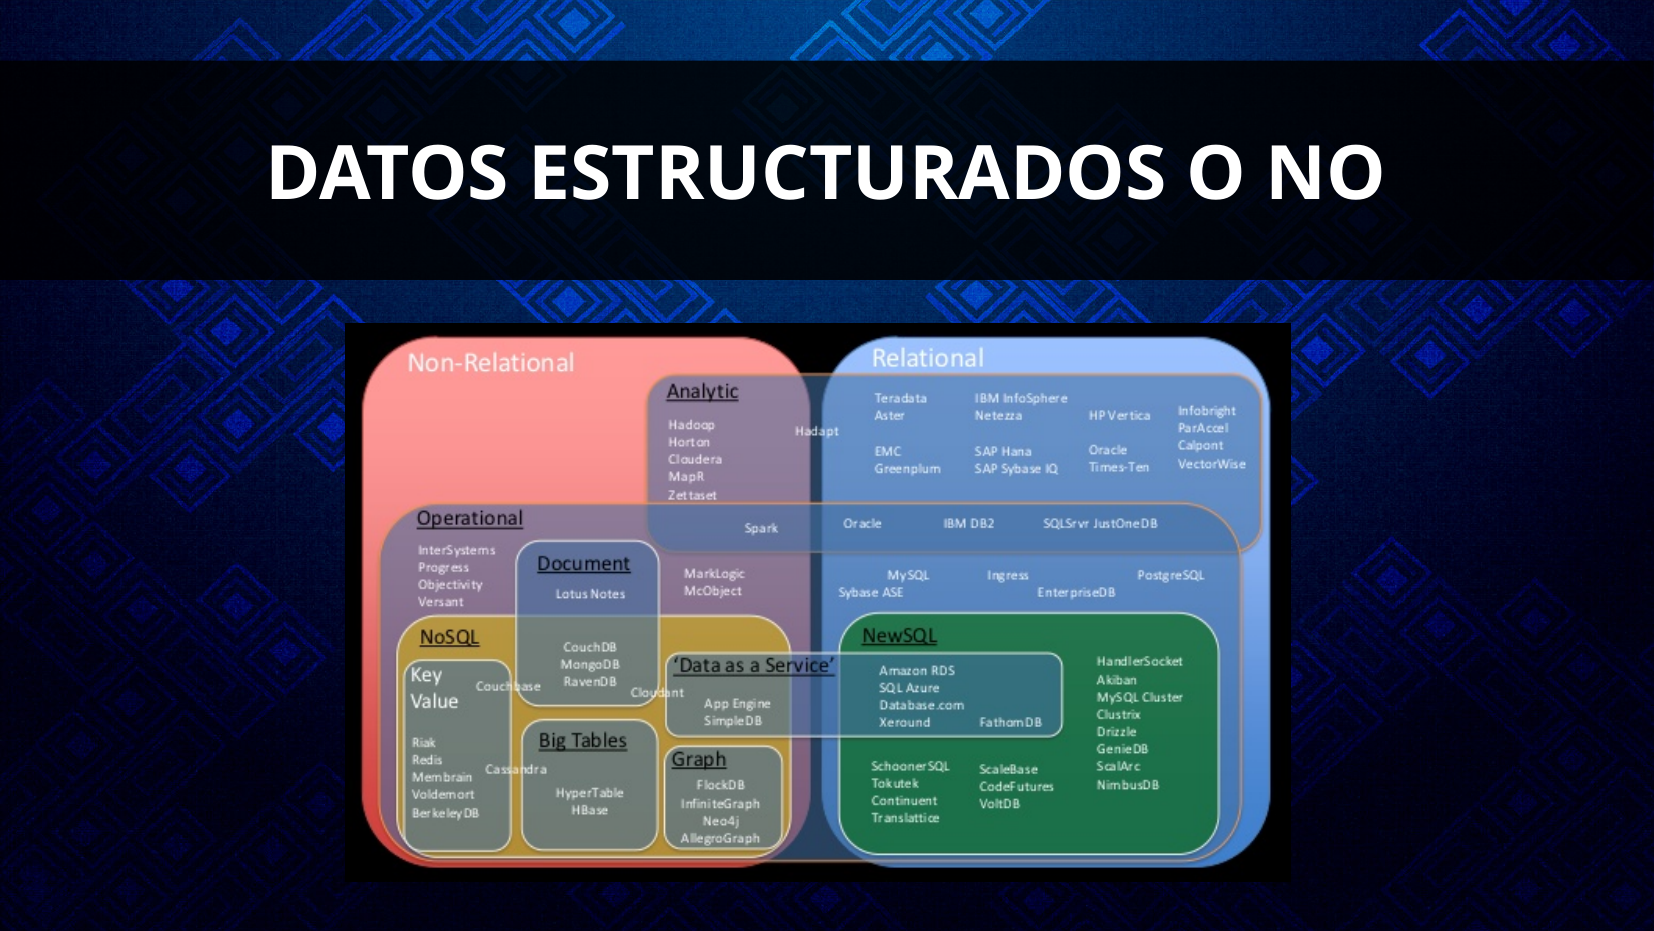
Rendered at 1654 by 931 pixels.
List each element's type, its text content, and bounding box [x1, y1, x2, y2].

text_box DATOS ESTRUCTURADOS O NO [0, 60, 1654, 280]
picture [0, 0, 1654, 60]
picture [0, 280, 1654, 931]
